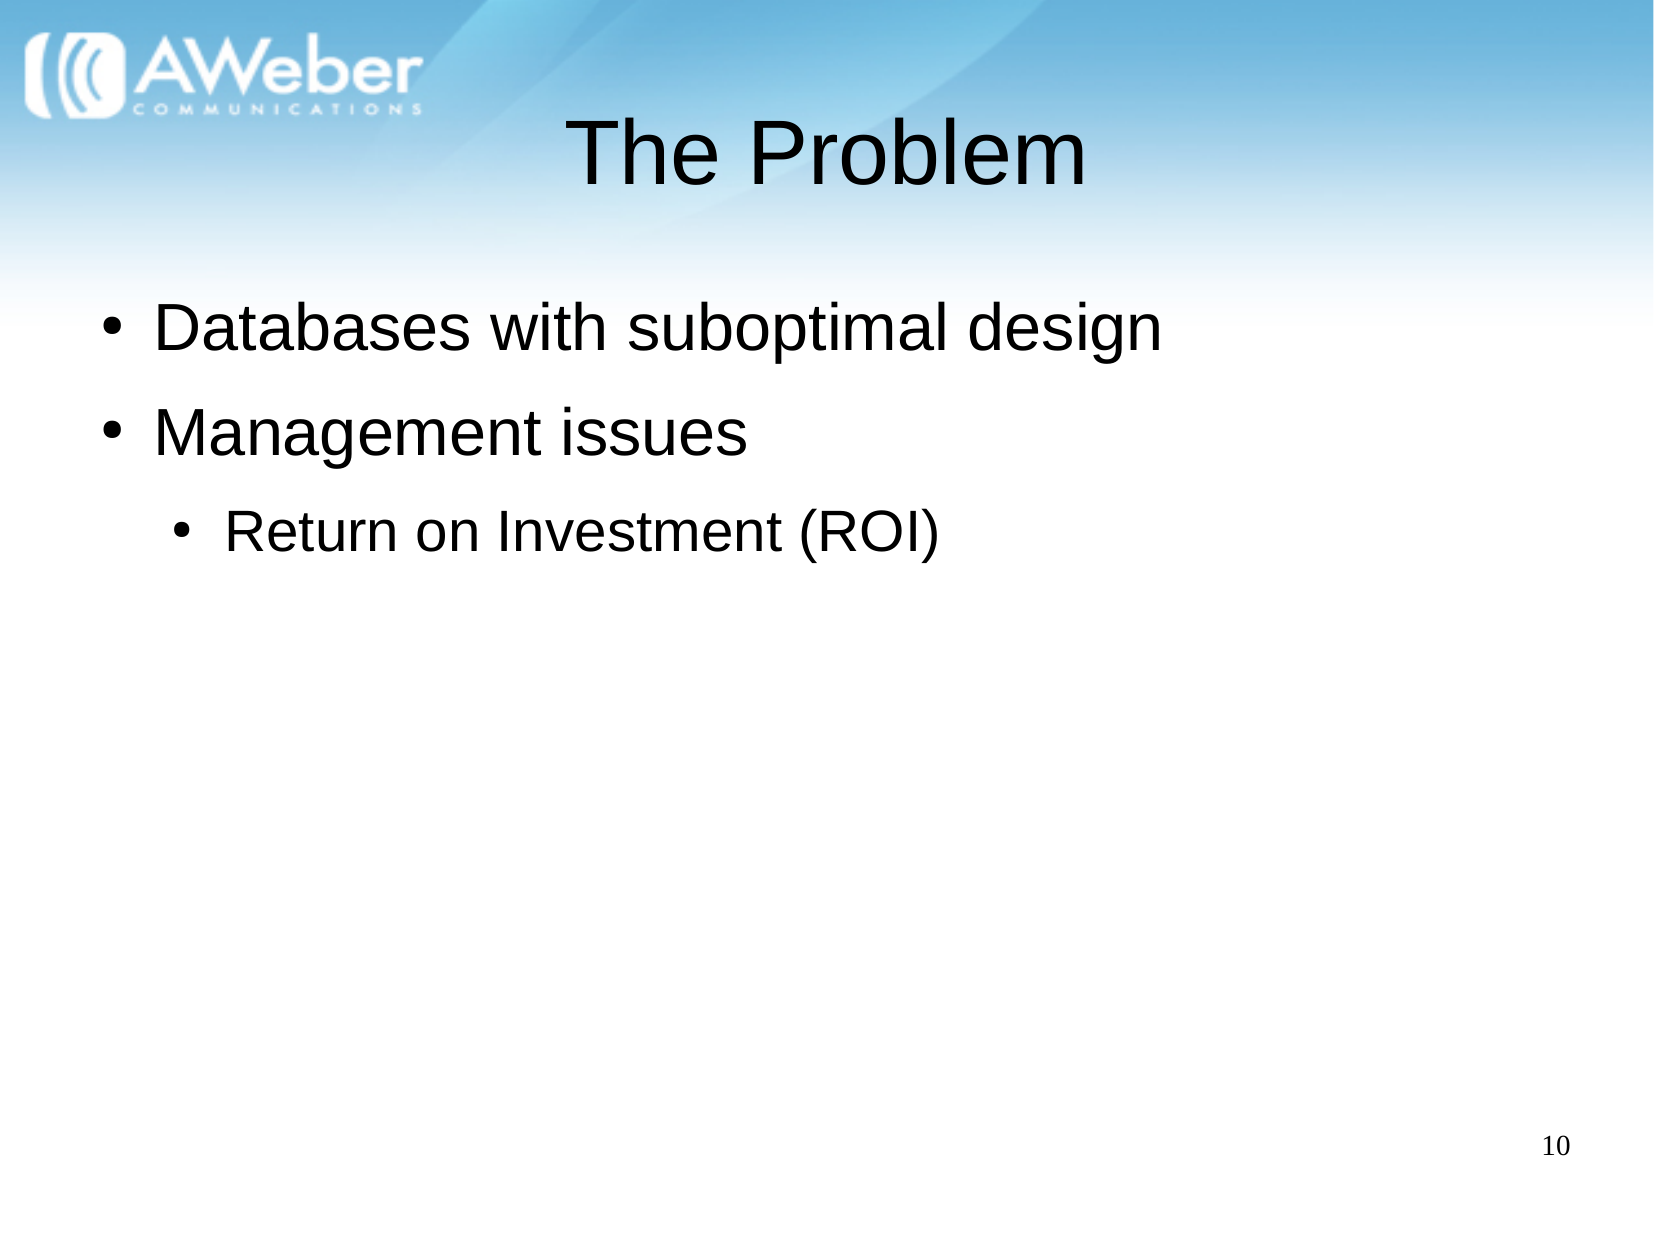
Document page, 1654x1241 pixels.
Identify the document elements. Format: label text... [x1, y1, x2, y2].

list Databases with suboptimal design Management issues Return on Investment (ROI) [82, 290, 1571, 1109]
picture [0, 0, 1654, 376]
title The Problem [82, 49, 1571, 257]
